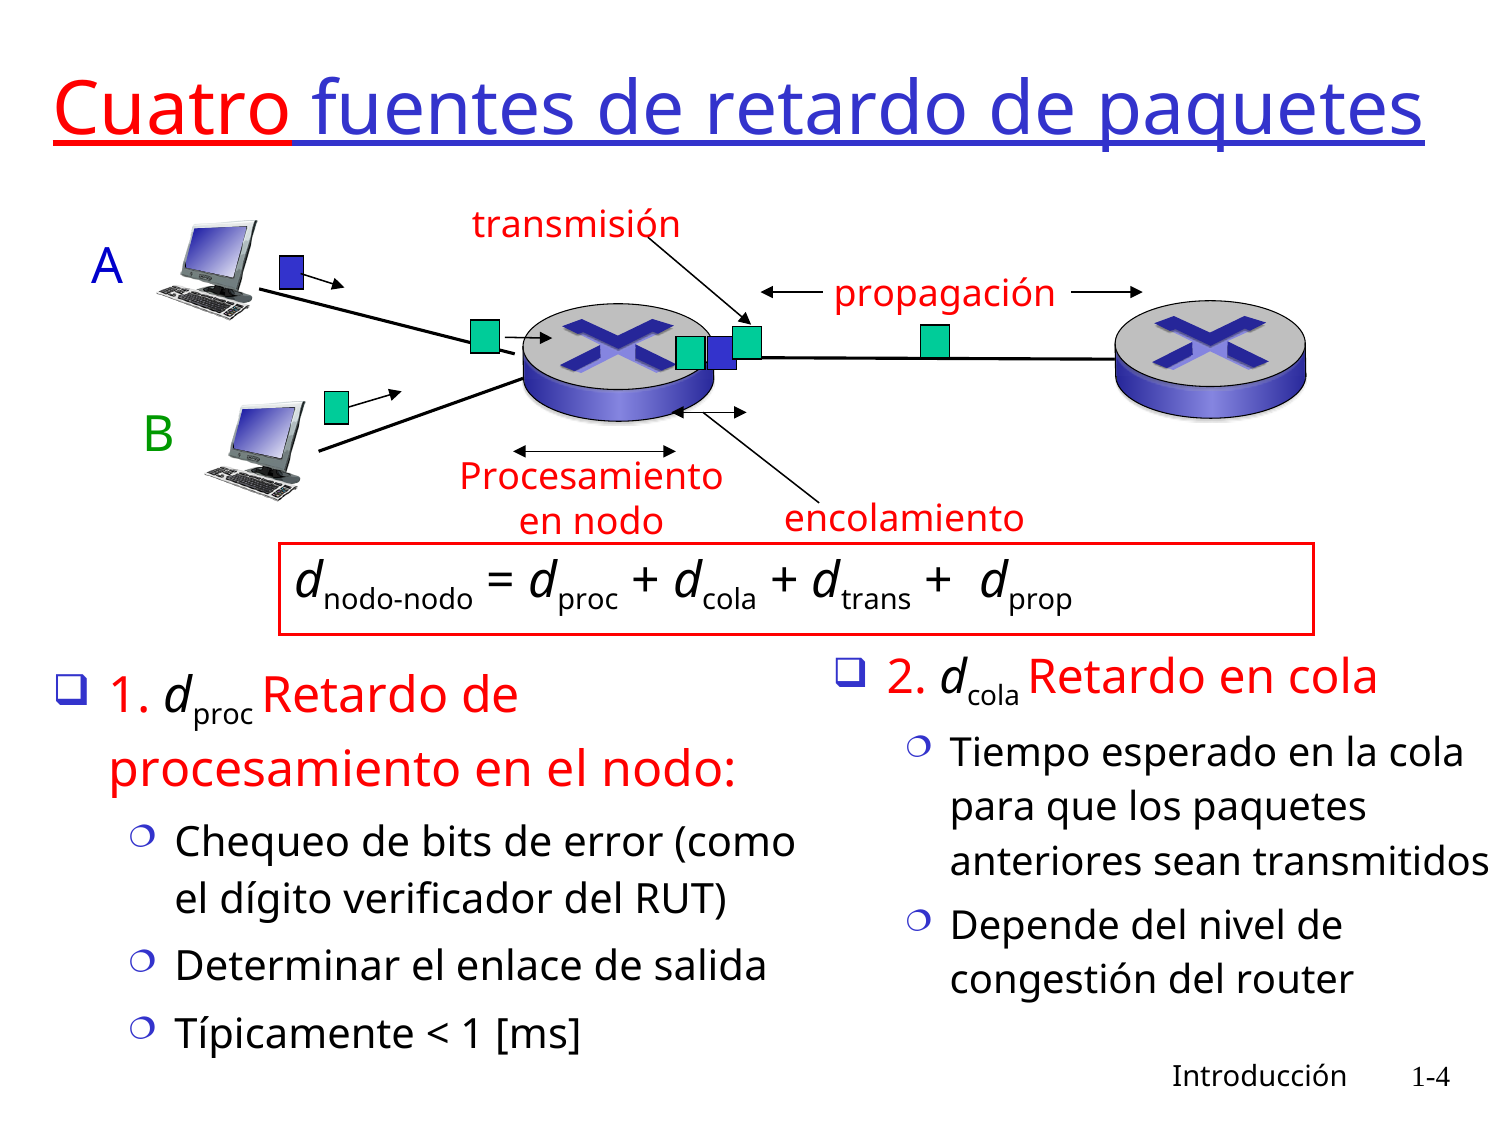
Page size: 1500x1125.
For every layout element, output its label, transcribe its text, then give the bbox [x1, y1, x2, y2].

text_box [1115, 300, 1306, 419]
text_box Introducción [887, 1059, 1362, 1125]
text_box [184, 226, 247, 278]
text_box 1-<number> [1362, 1059, 1466, 1125]
text_box propagación [818, 261, 1072, 322]
text_box [279, 256, 304, 289]
picture [131, 215, 260, 328]
title Cuatro fuentes de retardo de paquetes [37, 10, 1463, 201]
text_box transmisión [457, 192, 697, 253]
text_box [523, 303, 762, 422]
text_box [232, 407, 295, 459]
text_box Procesamiento en nodo [444, 444, 739, 543]
text_box B [127, 393, 191, 469]
picture [179, 396, 308, 509]
list 2. dcola Retardo en cola Tiempo esperado en la cola para que los paquetes anteriores sean transmitidos Depende del nivel de congestión del router [817, 634, 1500, 1059]
text_box dnodo-nodo = dproc + dcola + dtrans + dprop [279, 543, 1314, 635]
list 1. dproc Retardo de procesamiento en el nodo: Chequeo de bits de error (como el dígito verificador del RUT) Determinar el enlace de salida Típicamente < 1 [ms] [37, 651, 826, 1088]
text_box A [76, 226, 131, 302]
text_box encolamiento [769, 486, 1041, 543]
